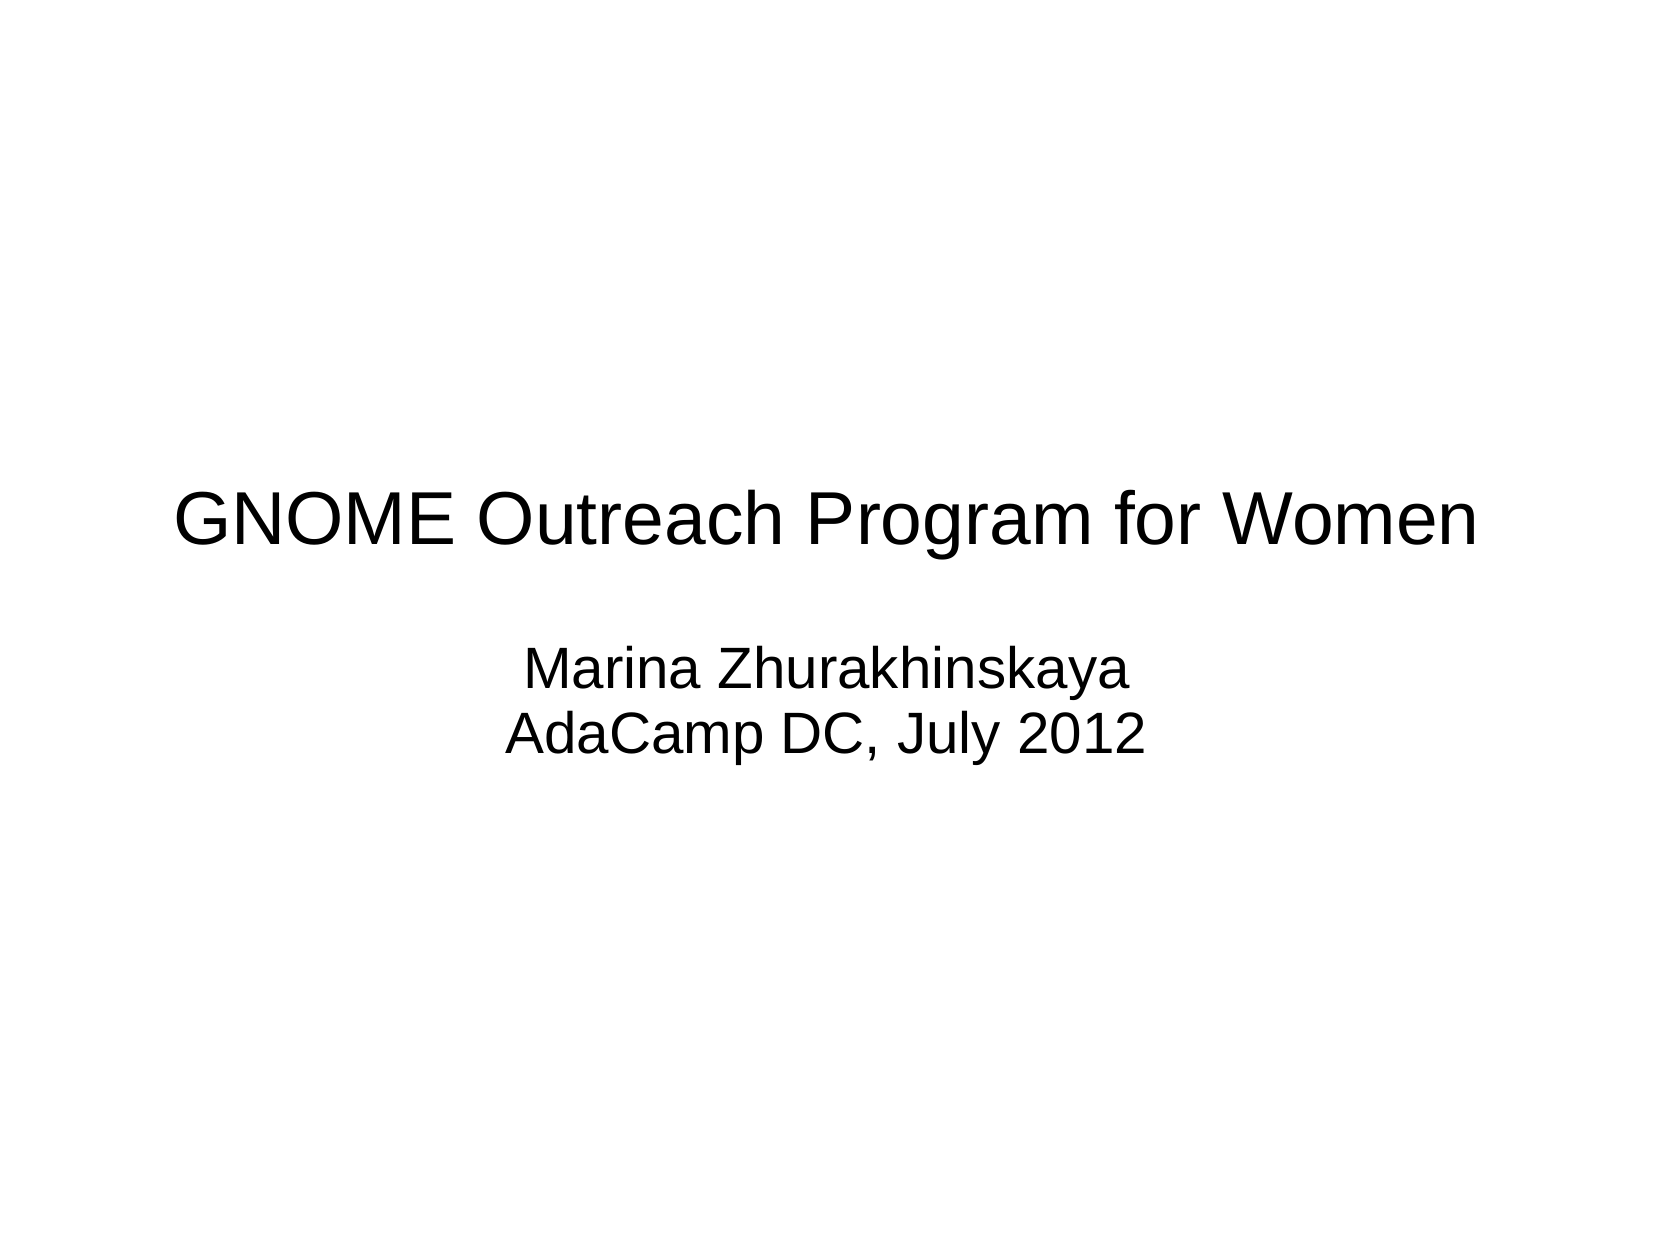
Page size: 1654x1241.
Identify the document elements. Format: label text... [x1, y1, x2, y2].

subtitle GNOME Outreach Program for Women Marina Zhurakhinskaya AdaCamp DC, July 2012 [82, 49, 1571, 1109]
